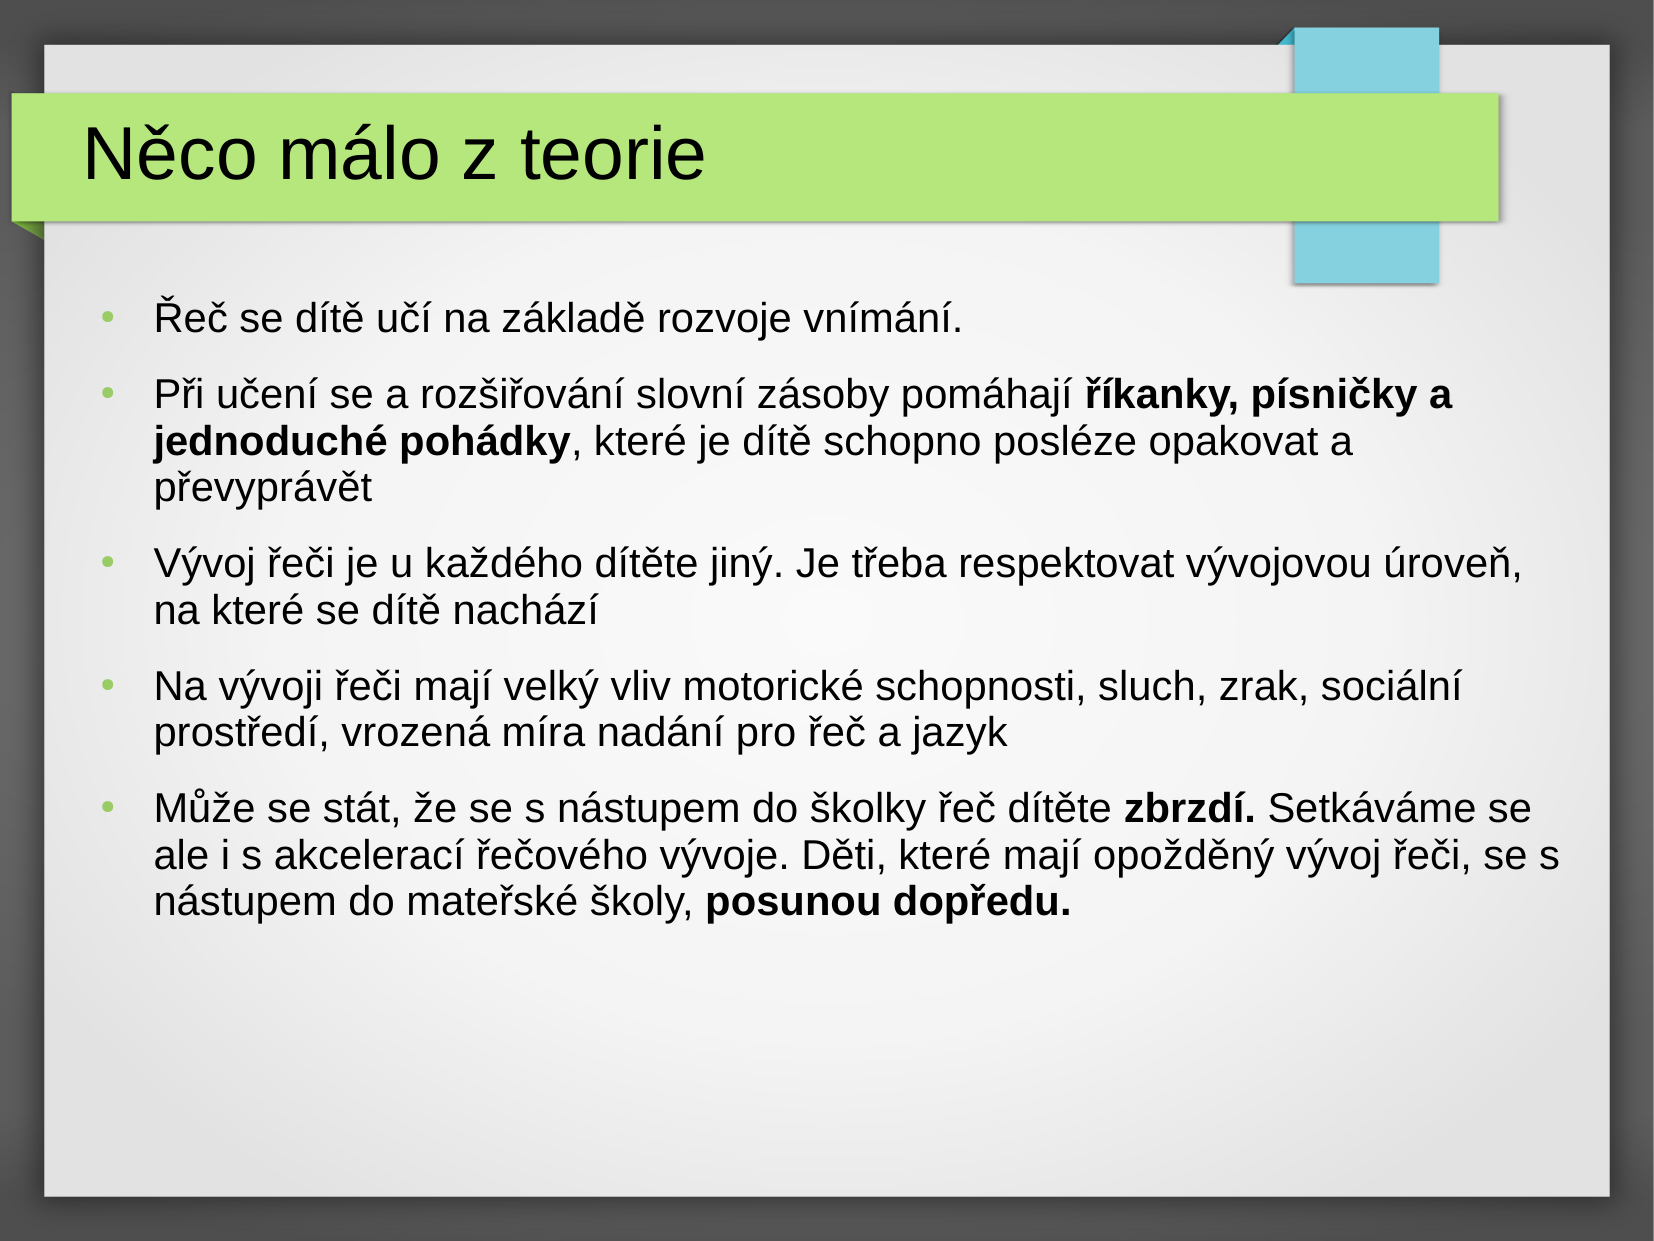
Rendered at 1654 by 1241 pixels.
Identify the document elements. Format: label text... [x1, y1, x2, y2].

list Řeč se dítě učí na základě rozvoje vnímání. Při učení se a rozšiřování slovní zásoby pomáhají říkanky, písničky a jednoduché pohádky, které je dítě schopno posléze opakovat a převyprávět Vývoj řeči je u každého dítěte jiný. Je třeba respektovat vývojovou úroveň, na které se dítě nachází Na vývoji řeči mají velký vliv motorické schopnosti, sluch, zrak, sociální prostředí, vrozená míra nadání pro řeč a jazyk Může se stát, že se s nástupem do školky řeč dítěte zbrzdí. Setkáváme se ale i s akcelerací řečového vývoje. Děti, které mají opožděný vývoj řeči, se s nástupem do mateřské školy, posunou dopředu. [82, 295, 1571, 1015]
picture [0, 0, 1654, 1241]
title Něco málo z teorie [82, 94, 1264, 213]
